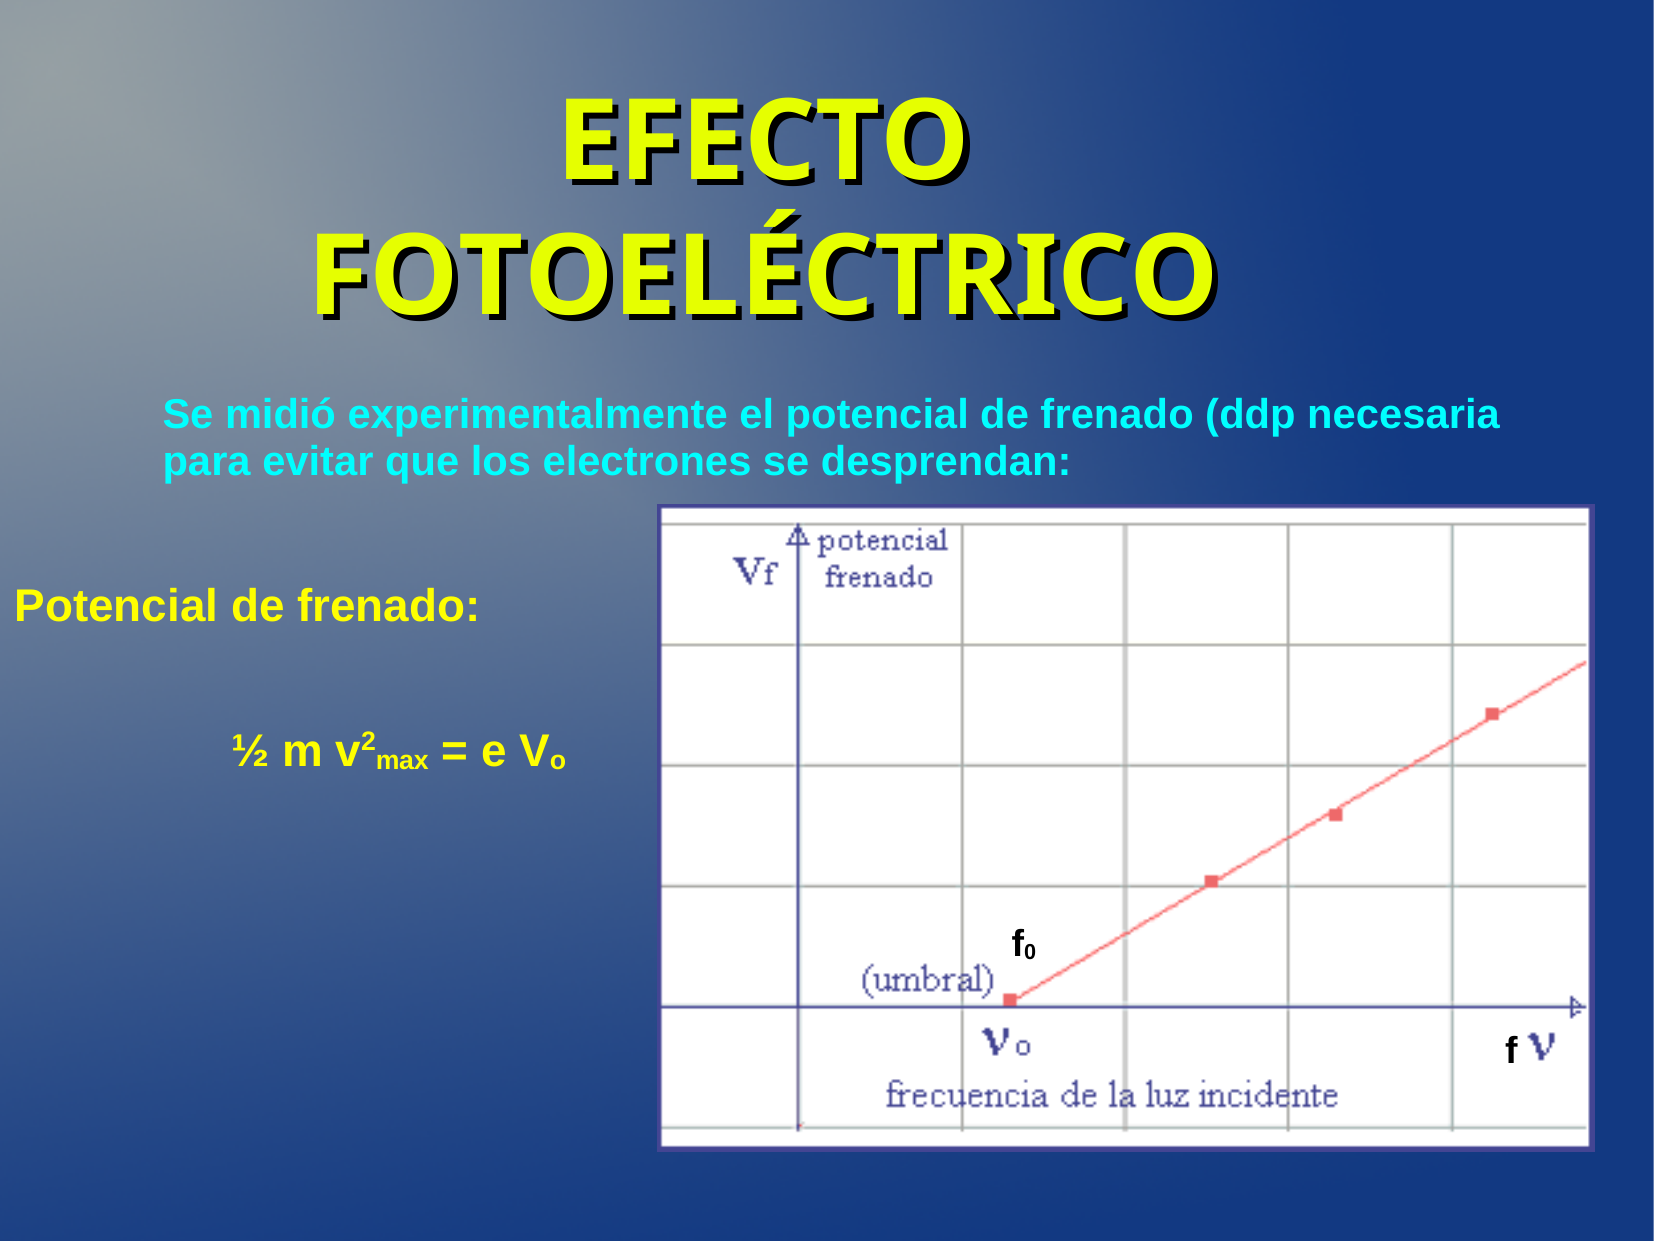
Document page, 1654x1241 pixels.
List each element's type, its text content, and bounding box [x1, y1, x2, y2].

text_box f [1417, 1022, 1595, 1093]
text_box Potencial de frenado: ½ m v2max = e Vo [0, 572, 798, 805]
title EFECTO FOTOELÉCTRICO [88, 59, 1439, 345]
text_box Se midió experimentalmente el potencial de frenado (ddp necesaria para evitar que los electrones se desprendan: [147, 383, 1565, 502]
text_box f0 [944, 915, 1093, 986]
picture [0, 0, 1654, 1241]
